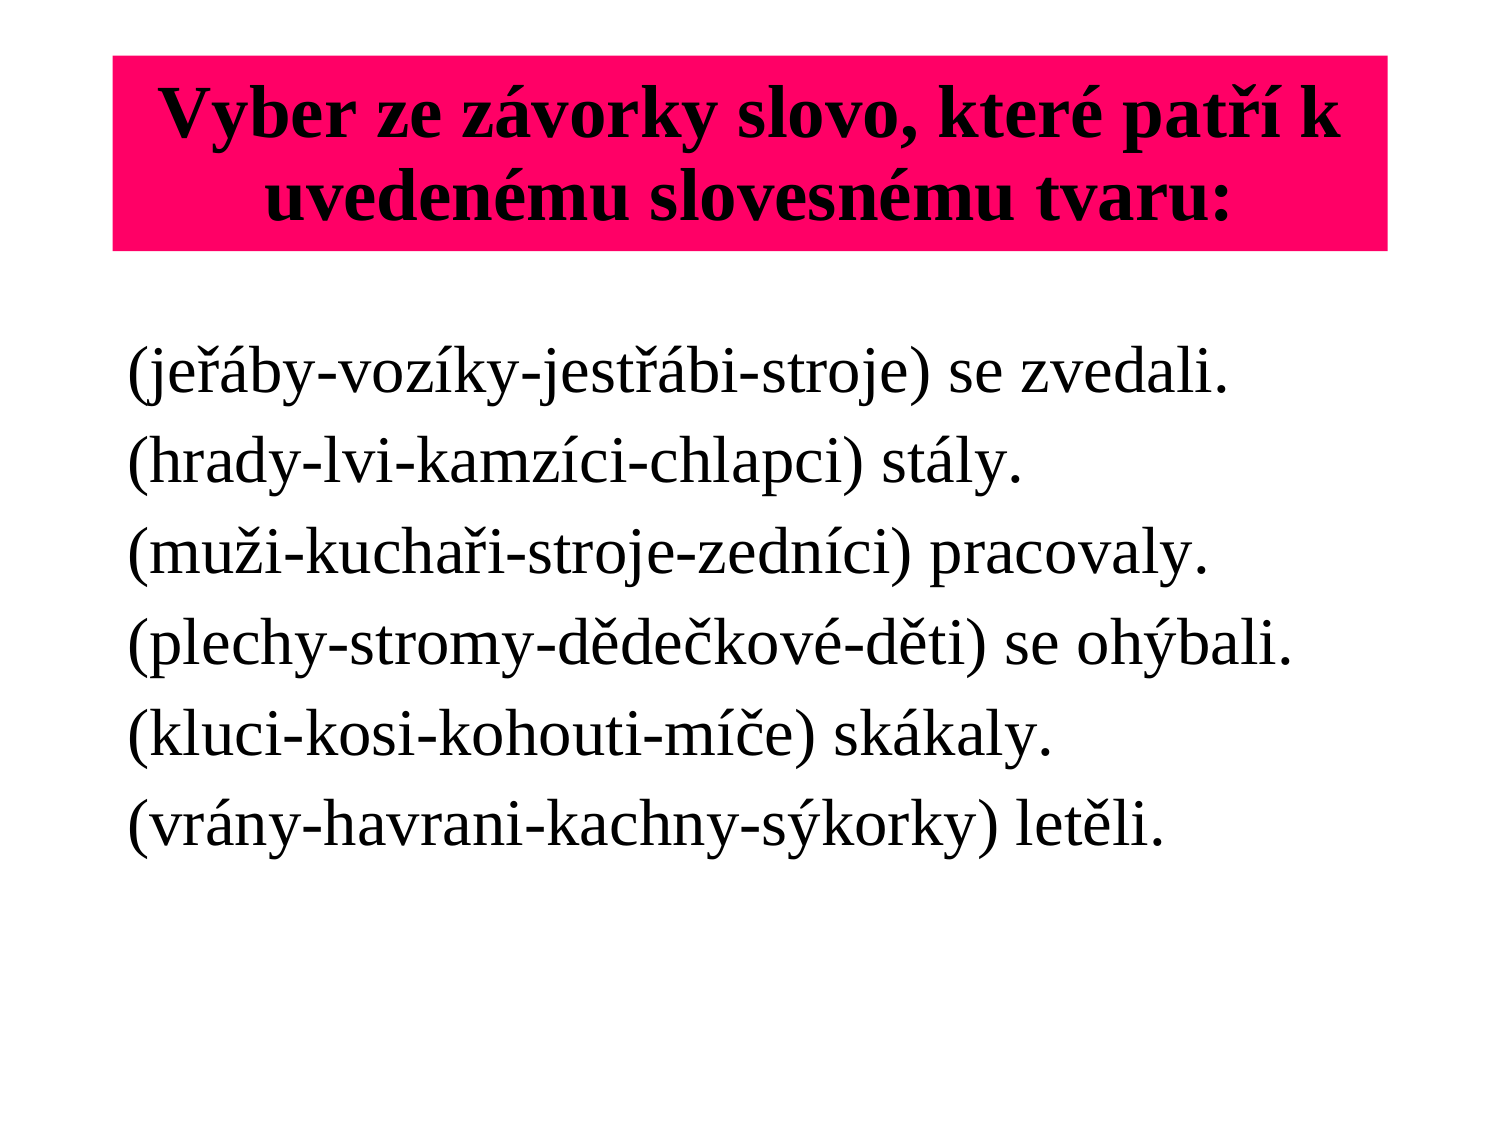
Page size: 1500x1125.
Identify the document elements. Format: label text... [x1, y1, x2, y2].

title Vyber ze závorky slovo, které patří k uvedenému slovesnému tvaru: [112, 55, 1388, 252]
list (jeřáby-vozíky-jestřábi-stroje) se zvedali. (hrady-lvi-kamzíci-chlapci) stály. (muži-kuchaři-stroje-zedníci) pracovaly. (plechy-stromy-dědečkové-děti) se ohýbali. (kluci-kosi-kohouti-míče) skákaly. (vrány-havrani-kachny-sýkorky) letěli. [112, 324, 1388, 1001]
